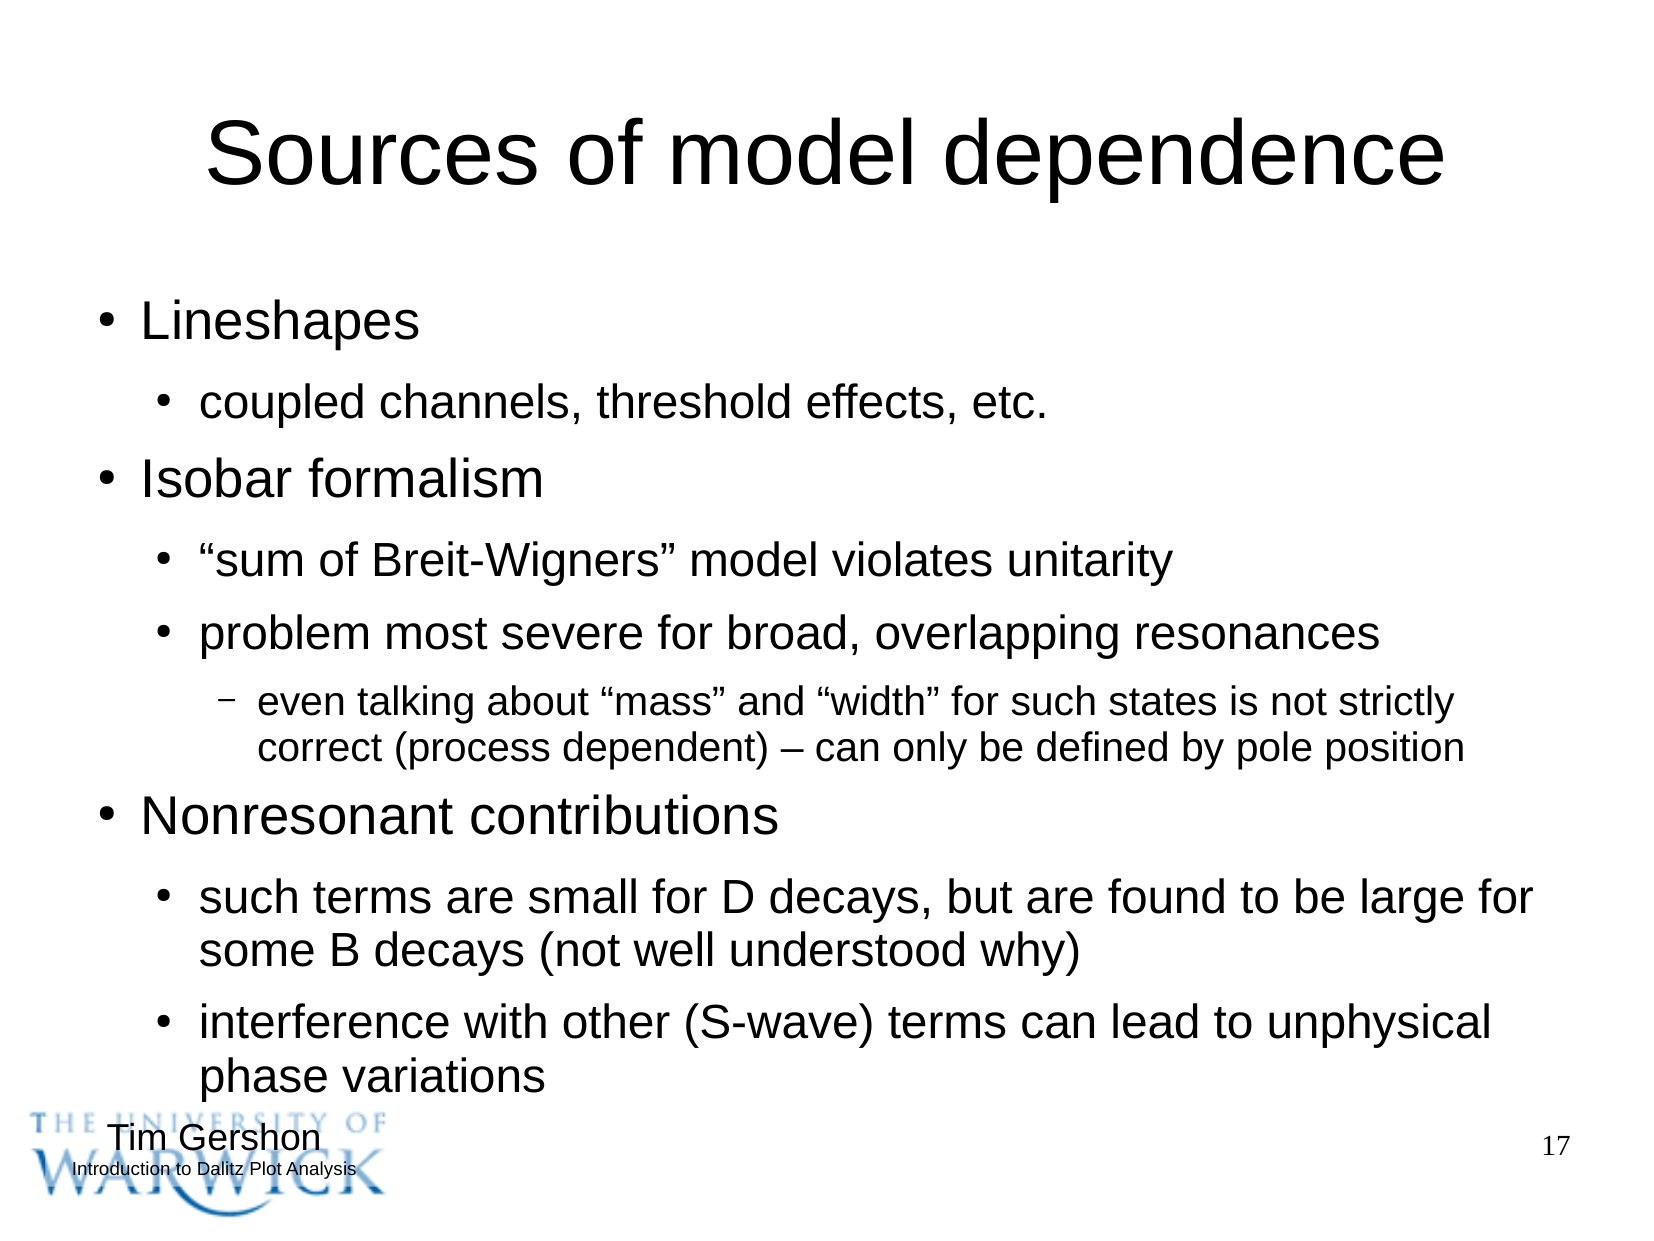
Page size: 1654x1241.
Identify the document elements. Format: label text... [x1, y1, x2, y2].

text_box Tim Gershon Introduction to Dalitz Plot Analysis [45, 1108, 383, 1187]
list Lineshapes coupled channels, threshold effects, etc. Isobar formalism “sum of Breit-Wigners” model violates unitarity problem most severe for broad, overlapping resonances even talking about “mass” and “width” for such states is not strictly correct (process dependent) – can only be defined by pole position Nonresonant contributions such terms are small for D decays, but are found to be large for some B decays (not well understood why) interference with other (S-wave) terms can lead to unphysical phase variations [82, 290, 1571, 1109]
picture [19, 1106, 406, 1232]
title Sources of model dependence [82, 56, 1571, 250]
